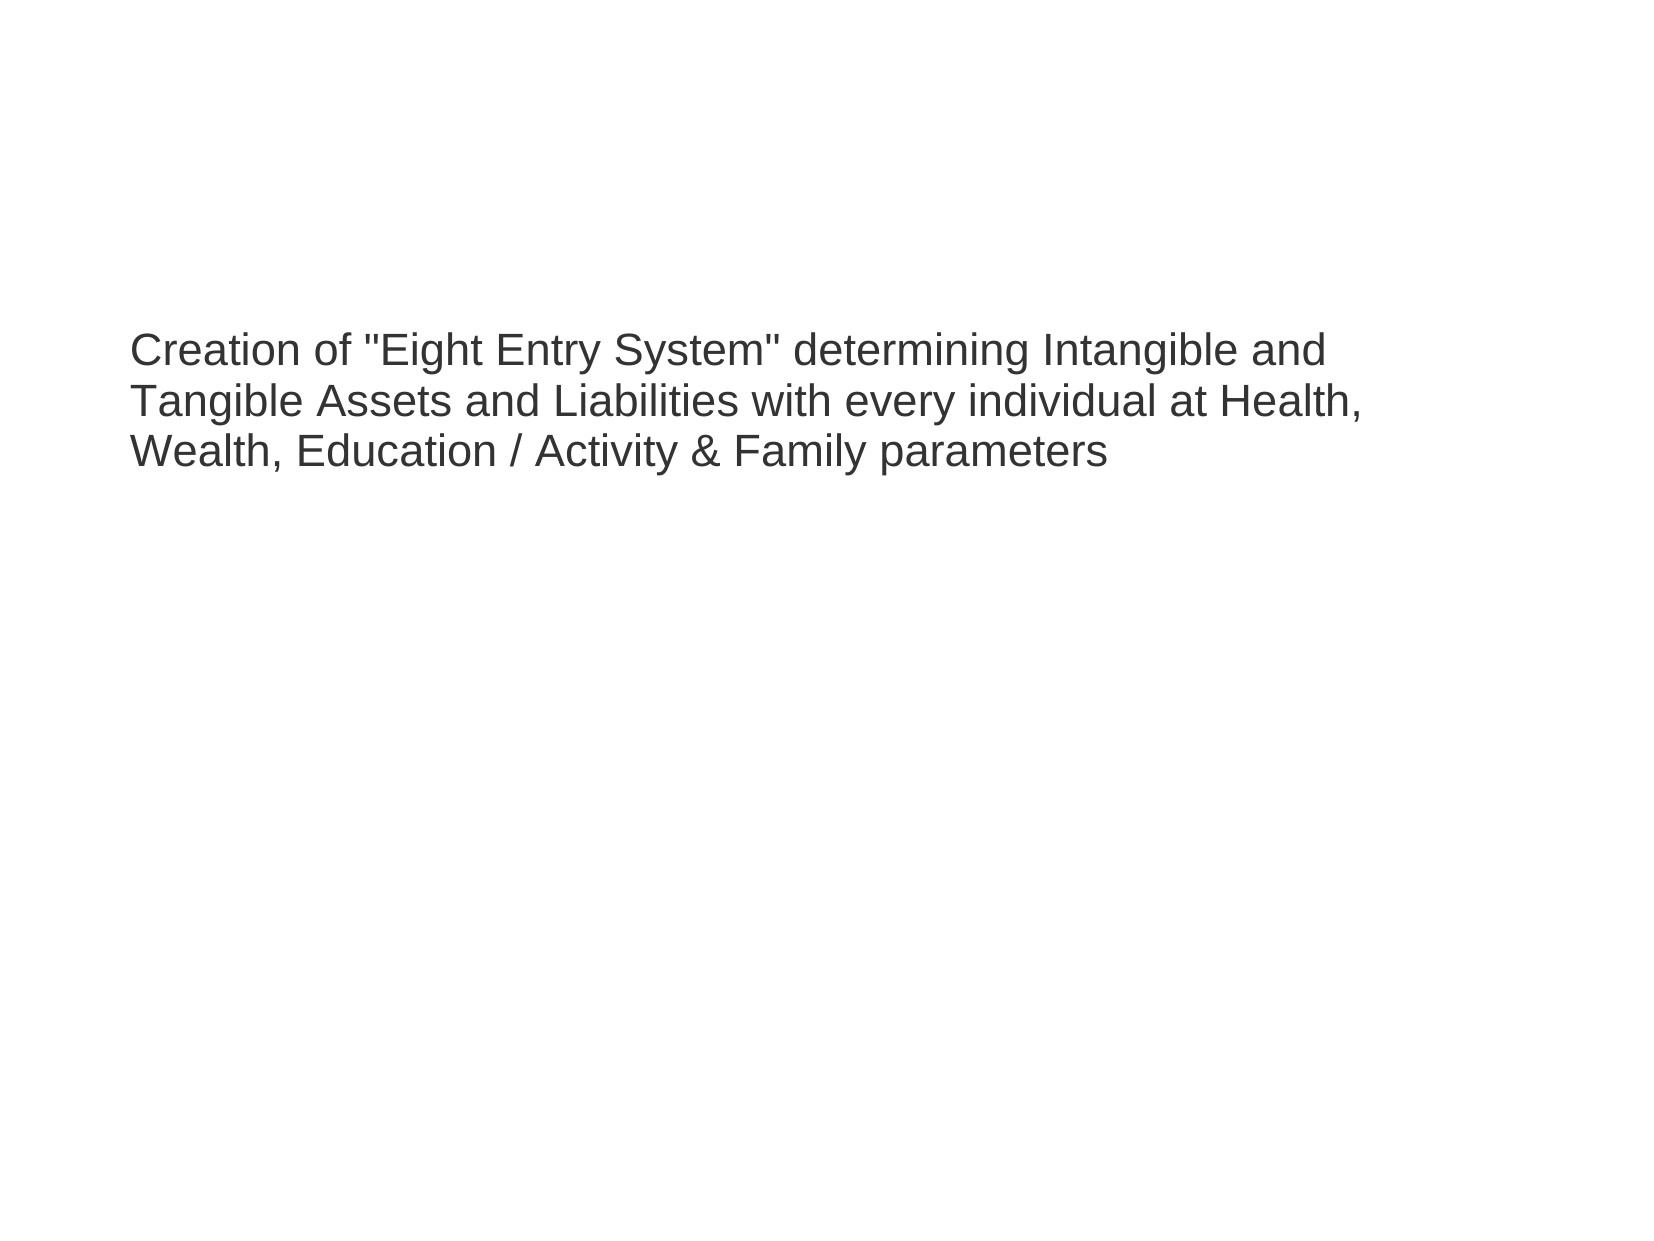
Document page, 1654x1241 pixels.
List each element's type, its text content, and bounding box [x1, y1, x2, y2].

list Creation of "Eight Entry System" determining Intangible and Tangible Assets and Liabilities with every individual at Health, Wealth, Education / Activity & Family parameters [129, 324, 1489, 975]
